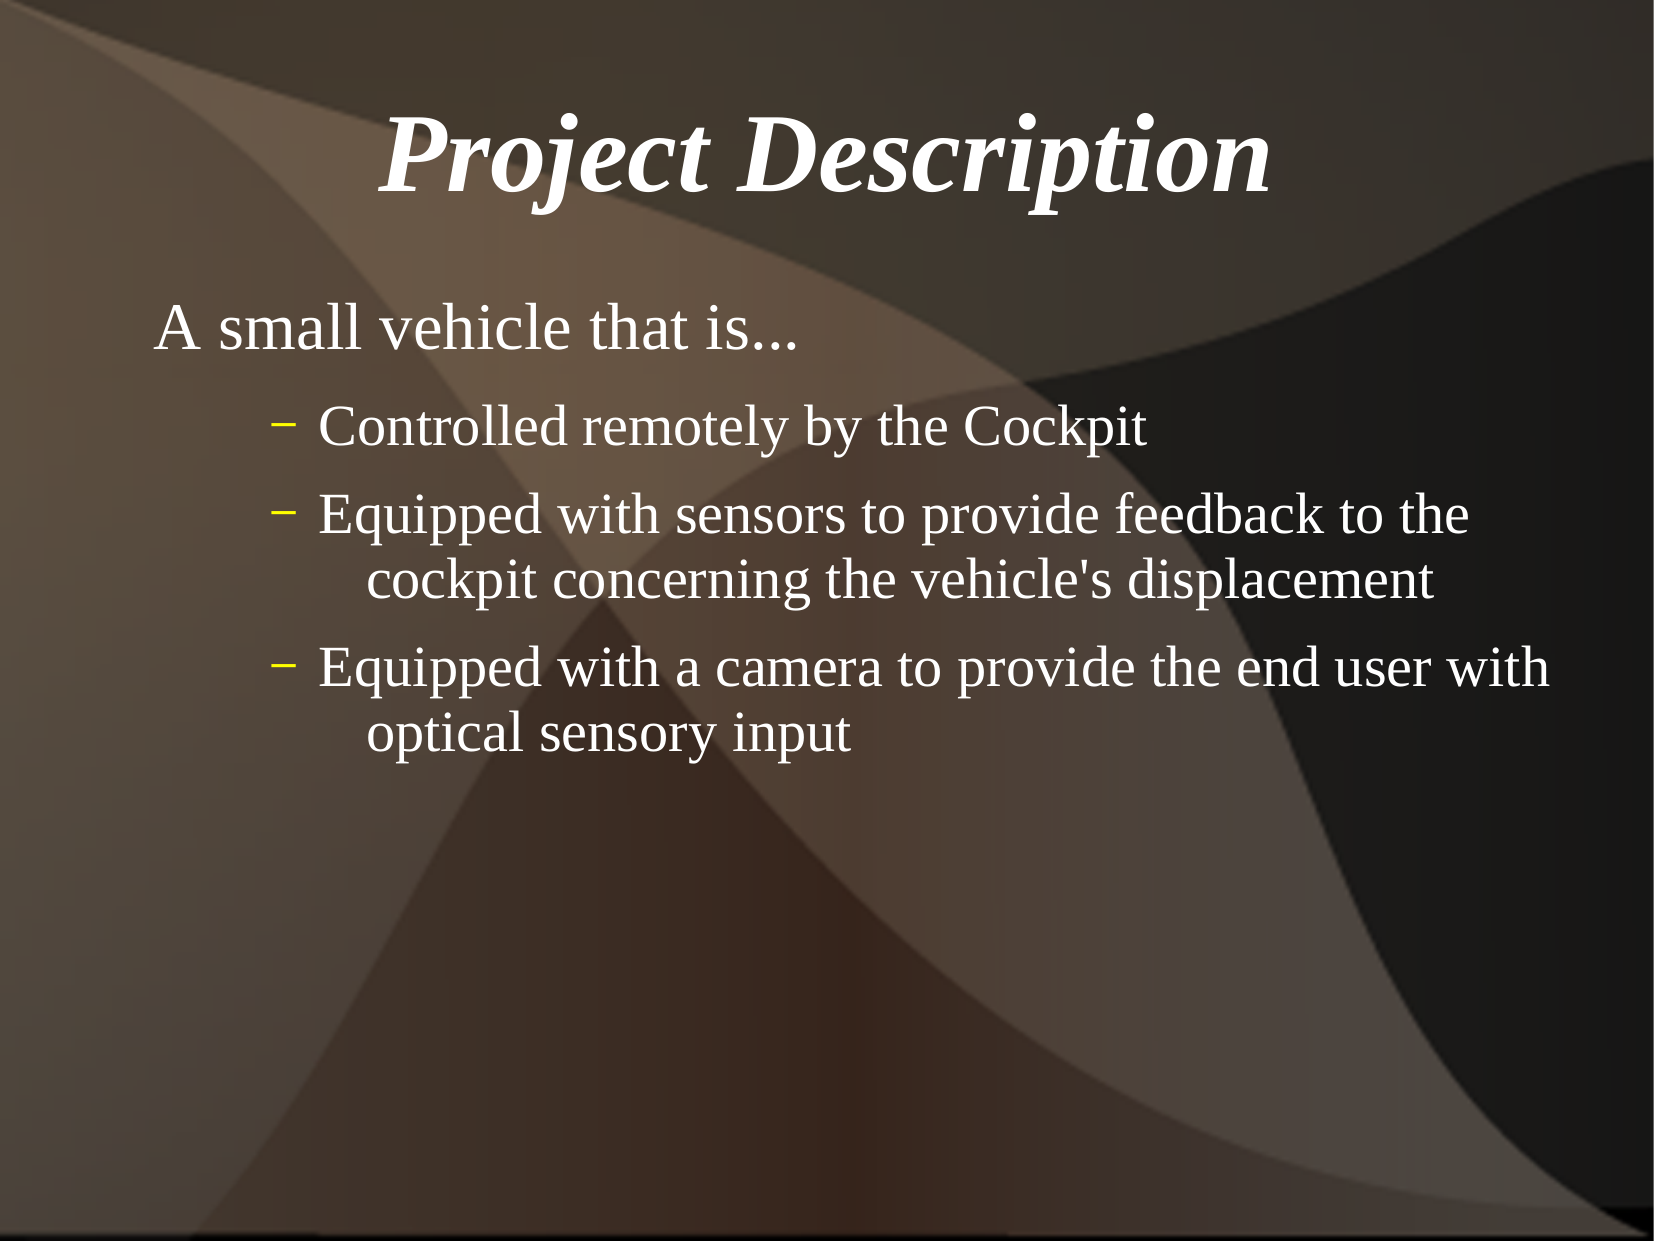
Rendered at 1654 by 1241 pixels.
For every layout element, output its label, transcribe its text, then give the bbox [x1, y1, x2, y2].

title Project Description [82, 49, 1571, 257]
list A small vehicle that is... Controlled remotely by the Cockpit Equipped with sensors to provide feedback to the cockpit concerning the vehicle's displacement Equipped with a camera to provide the end user with optical sensory input [82, 290, 1571, 1109]
picture [0, 0, 1654, 1241]
